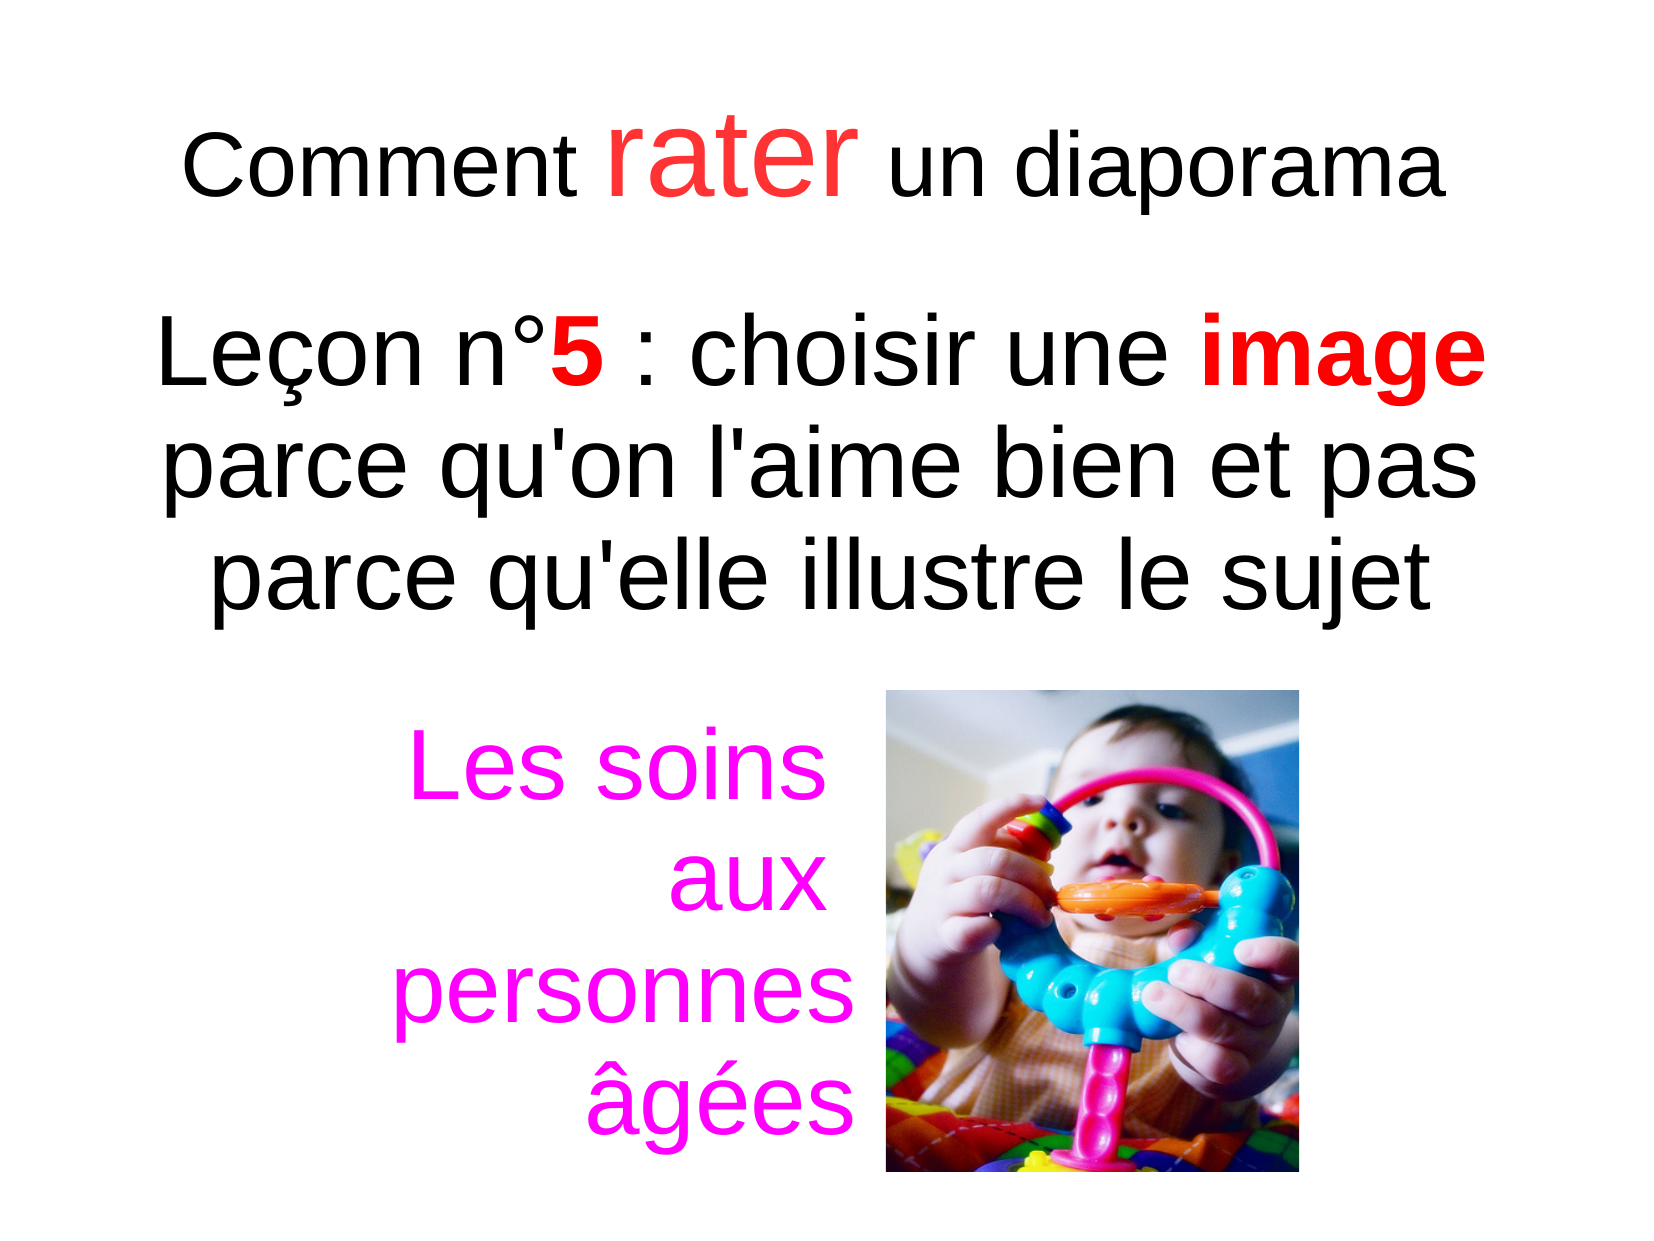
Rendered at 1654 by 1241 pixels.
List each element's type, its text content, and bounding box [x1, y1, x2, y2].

title Comment rater un diaporama [82, 49, 1571, 257]
picture [885, 690, 1300, 1172]
text_box Les soins aux personnes âgées [118, 708, 857, 1156]
subtitle Leçon n°5 : choisir une image parce qu'on l'aime bien et pas parce qu'elle illustre le sujet [76, 295, 1565, 631]
